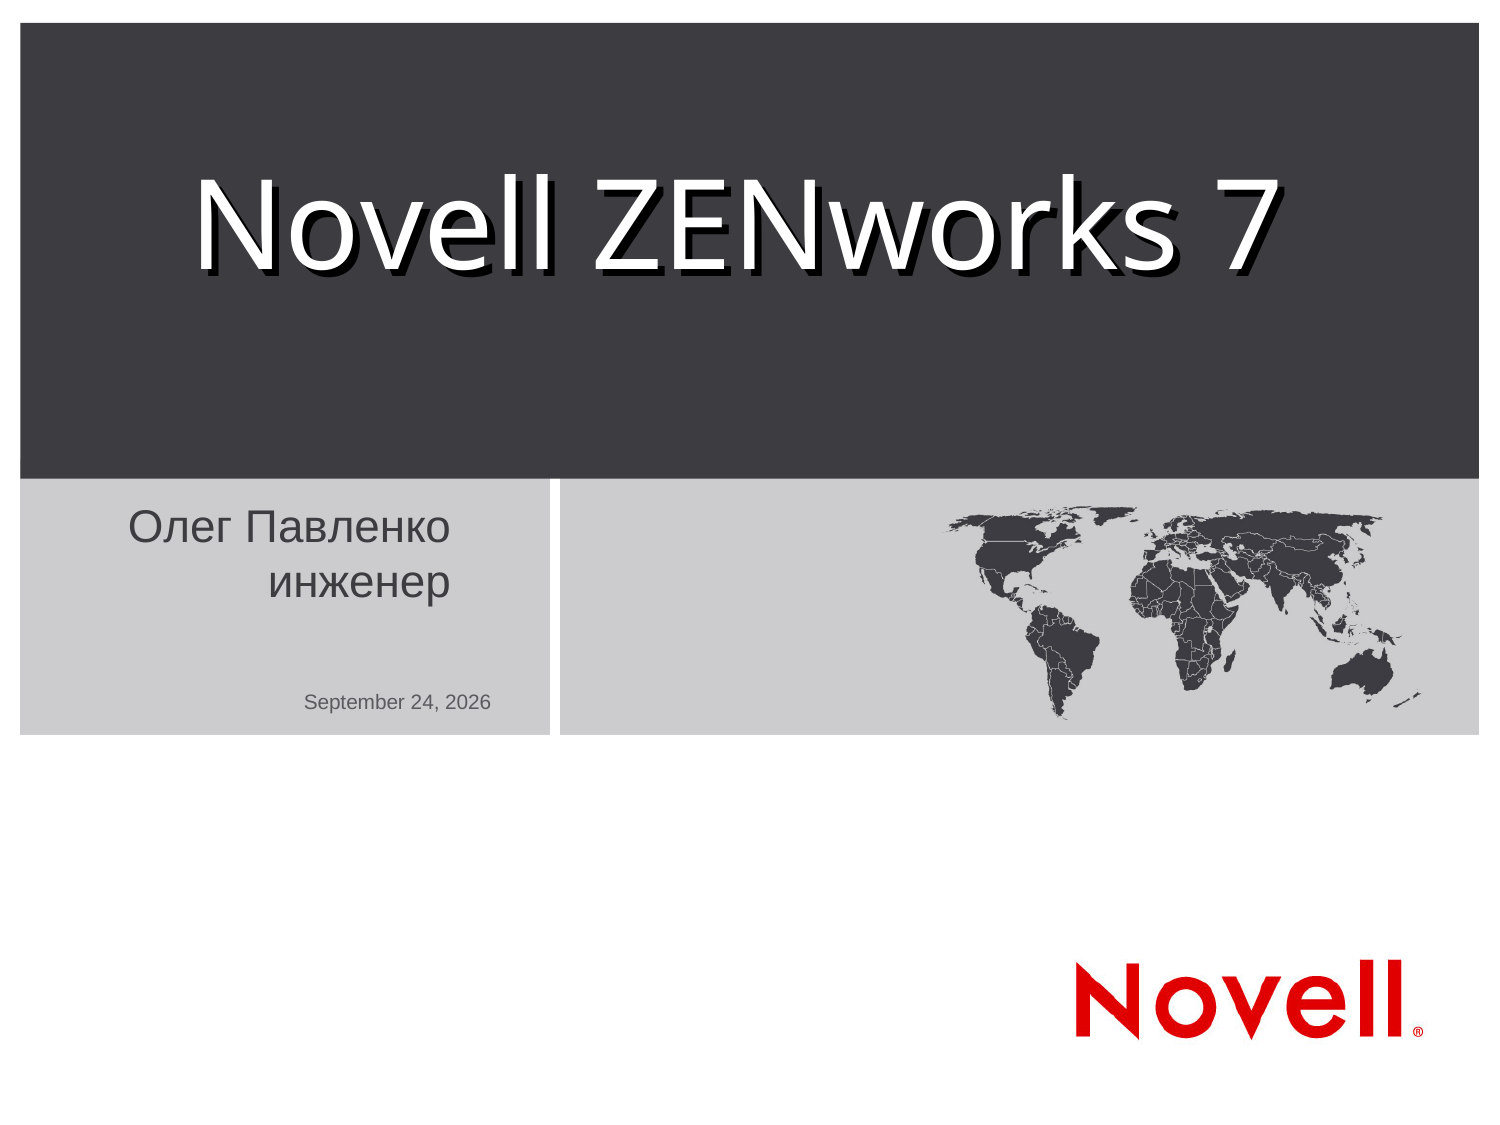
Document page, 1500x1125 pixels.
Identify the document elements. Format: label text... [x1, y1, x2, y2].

picture [20, 479, 550, 735]
text_box Novell ZENworks 7 [174, 155, 1463, 430]
text_box Олег Павленко инженер [113, 492, 775, 670]
picture [1066, 951, 1430, 1047]
picture [560, 479, 1479, 735]
